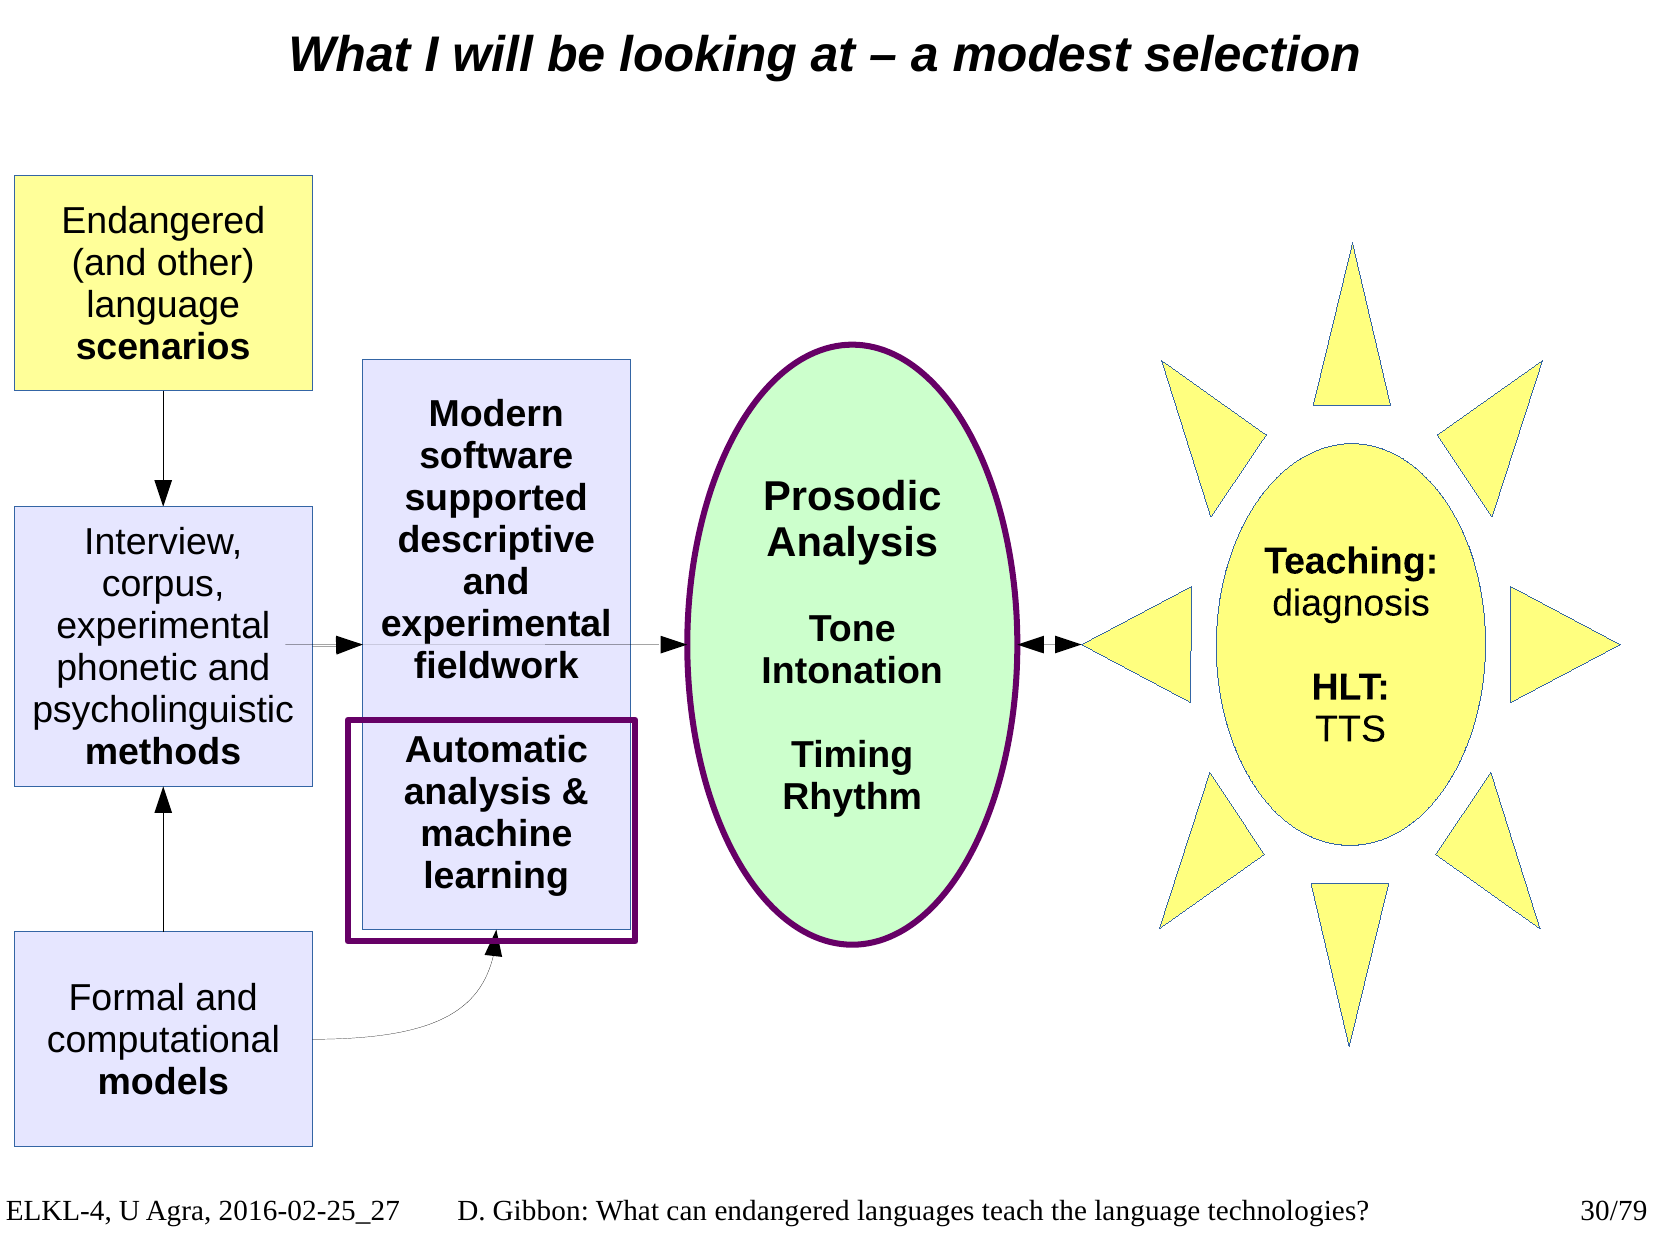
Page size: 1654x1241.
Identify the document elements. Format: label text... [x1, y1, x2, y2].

text_box Endangered (and other) language scenarios [14, 175, 313, 391]
text_box Teaching: diagnosis HLT: TTS [1216, 443, 1486, 846]
text_box Formal and computational models [14, 931, 313, 1147]
text_box Teaching: diagnosis HLT: TTS [1311, 883, 1389, 1047]
text_box Teaching: diagnosis HLT: TTS [1437, 360, 1543, 517]
text_box Teaching: diagnosis HLT: TTS [1161, 360, 1267, 517]
text_box Teaching: diagnosis HLT: TTS [1159, 772, 1265, 929]
text_box Interview, corpus, experimental phonetic and psycholinguistic methods [14, 506, 313, 787]
text_box Teaching: diagnosis HLT: TTS [1313, 242, 1391, 406]
text_box Prosodic Analysis Tone Intonation Timing Rhythm [687, 344, 1018, 945]
title What I will be looking at – a modest selection [0, 2, 1654, 106]
text_box Modern software supported descriptive and experimental fieldwork Automatic analysis & machine learning [362, 645, 631, 717]
text_box Modern software supported descriptive and experimental fieldwork Automatic analysis & machine learning [362, 359, 631, 644]
text_box Teaching: diagnosis HLT: TTS [1510, 586, 1621, 703]
text_box Modern software supported descriptive and experimental fieldwork Automatic analysis & machine learning [362, 723, 631, 930]
text_box Teaching: diagnosis HLT: TTS [1081, 586, 1192, 703]
text_box Teaching: diagnosis HLT: TTS [1435, 772, 1541, 929]
